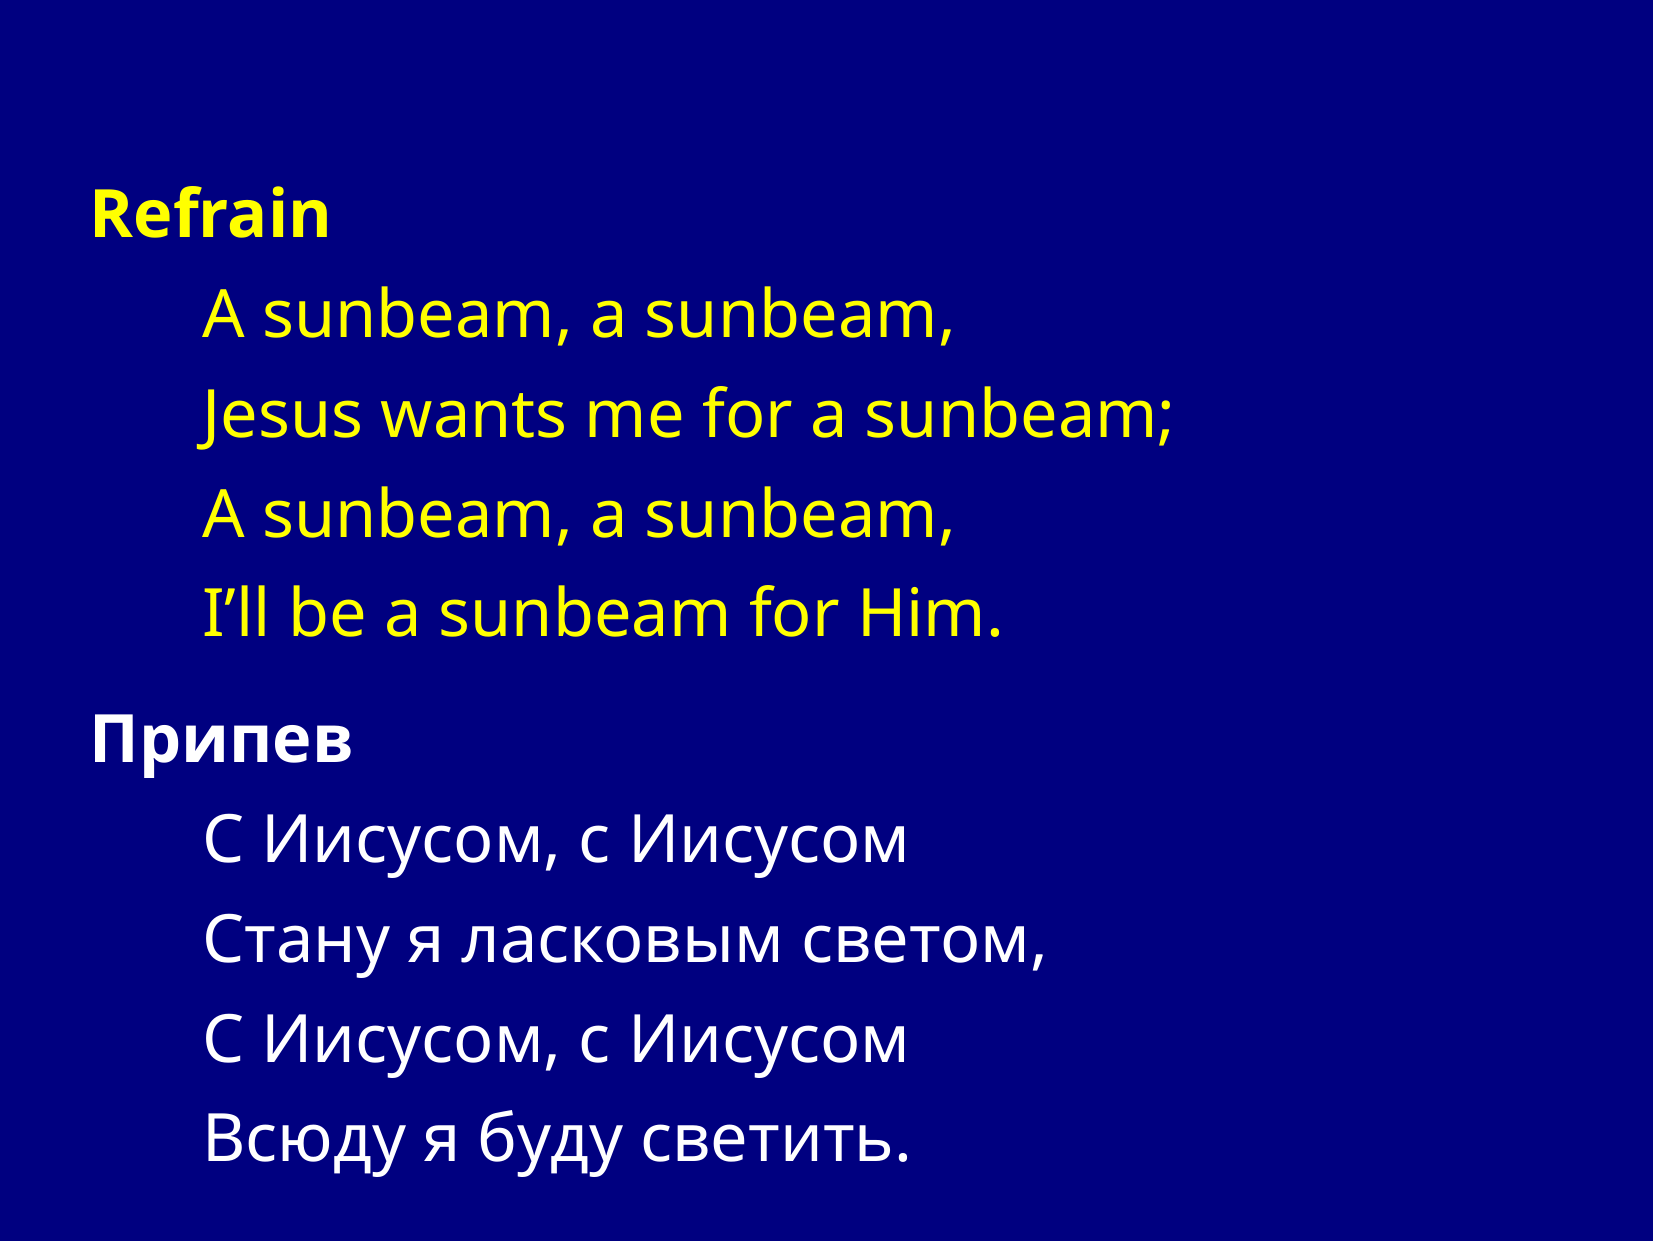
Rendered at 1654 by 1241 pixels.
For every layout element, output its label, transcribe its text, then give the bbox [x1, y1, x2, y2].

text_box Refrain A sunbeam, a sunbeam, Jesus wants me for a sunbeam; A sunbeam, a sunbeam, I’ll be a sunbeam for Him. [75, 150, 1576, 638]
text_box Припев С Иисусом, с Иисусом Стану я ласковым светом, С Иисусом, с Иисусом Всюду я буду светить. [75, 675, 1576, 1163]
